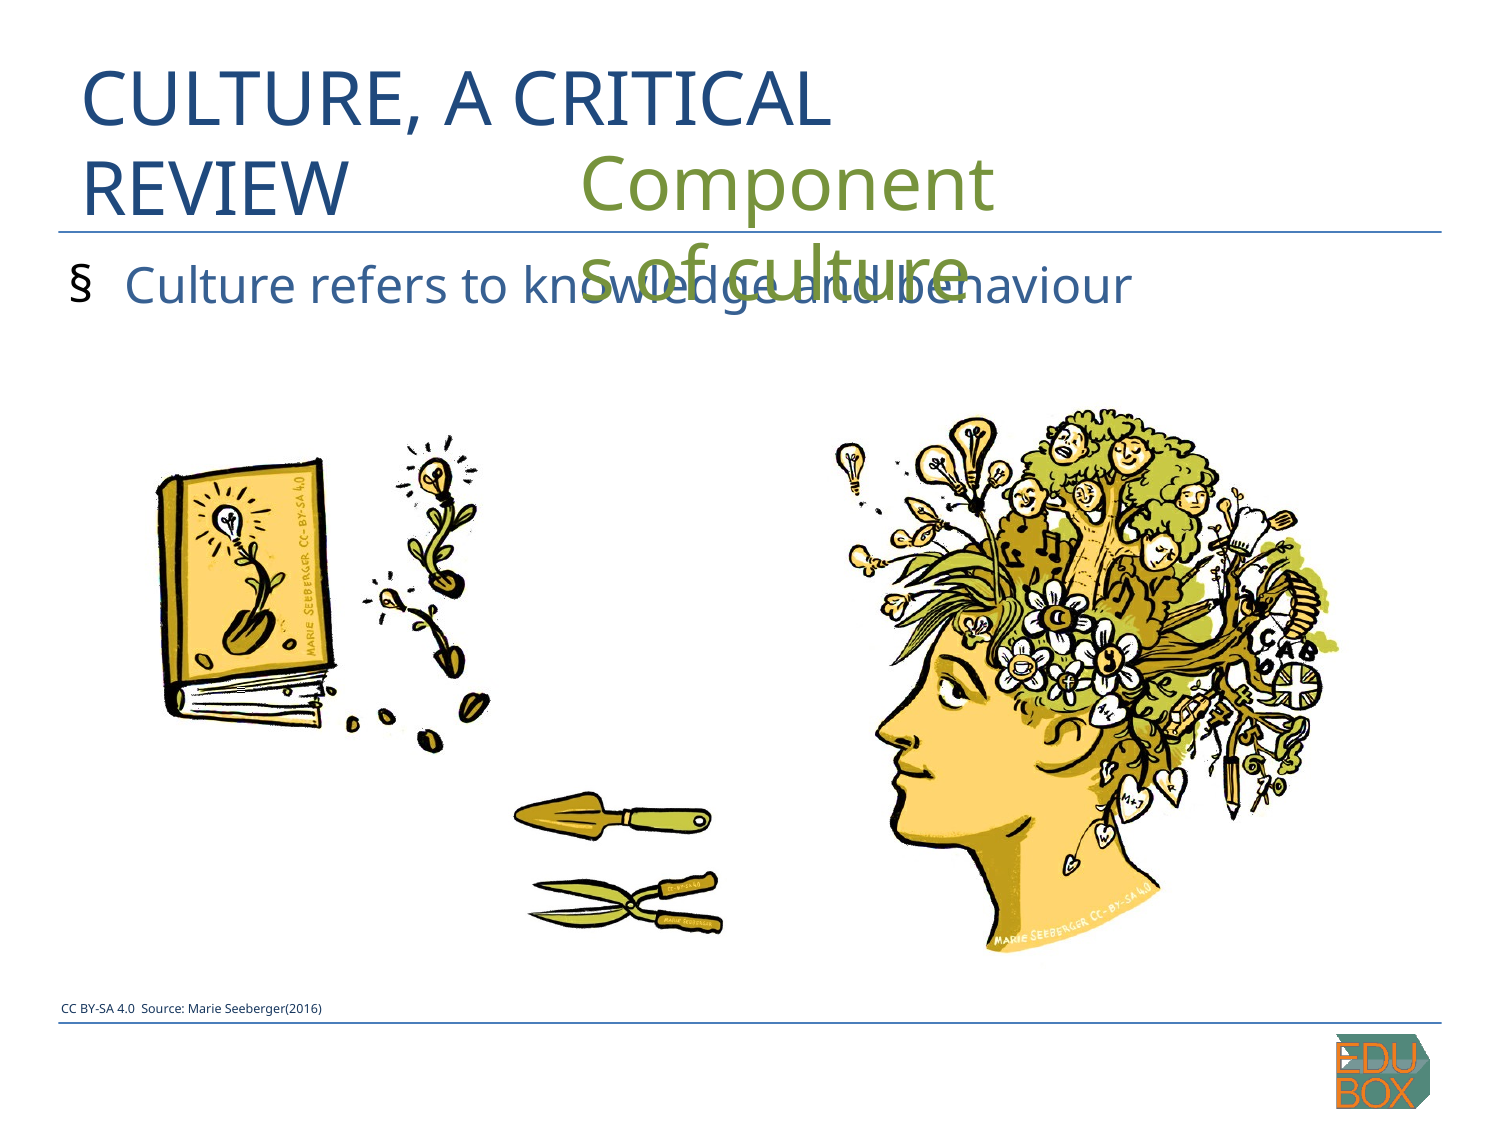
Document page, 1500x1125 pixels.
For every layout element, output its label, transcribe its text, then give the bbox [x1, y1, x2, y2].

picture [508, 785, 729, 940]
title CULTURE, A CRITICAL REVIEW [64, 42, 1294, 153]
picture [1328, 1028, 1437, 1114]
list Culture refers to knowledge and behaviour [53, 246, 1447, 345]
picture [818, 387, 1362, 974]
list Components of culture [64, 127, 1040, 247]
text_box CC BY-SA 4.0 Source: Marie Seeberger(2016) [45, 993, 1121, 1027]
picture [129, 417, 509, 774]
